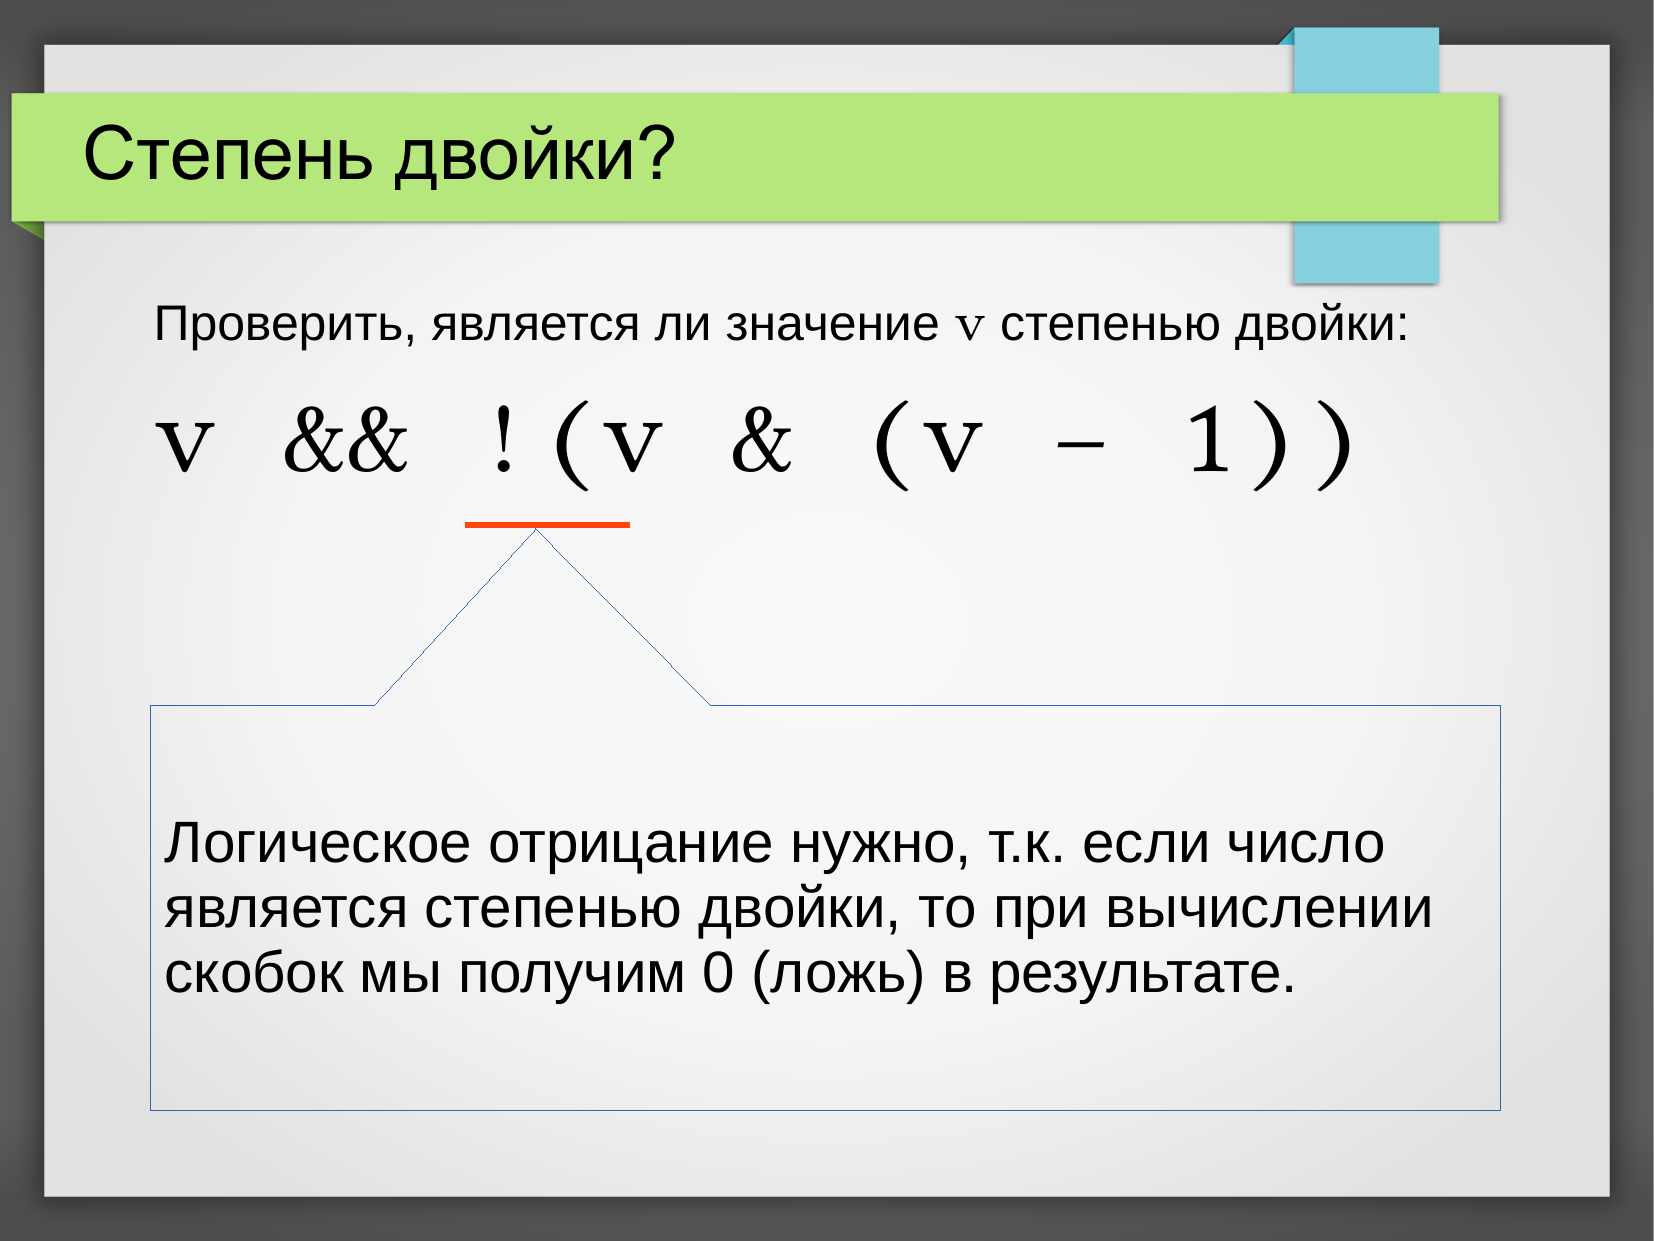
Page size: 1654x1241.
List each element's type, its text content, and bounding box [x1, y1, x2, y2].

picture [0, 0, 1654, 1241]
text_box Логическое отрицание нужно, т.к. если число является степенью двойки, то при вычислении скобок мы получим 0 (ложь) в результате. [150, 528, 1501, 1111]
title Степень двойки? [82, 94, 1264, 213]
list Проверить, является ли значение v степенью двойки: v && !(v & (v – 1)) [82, 295, 1571, 1015]
